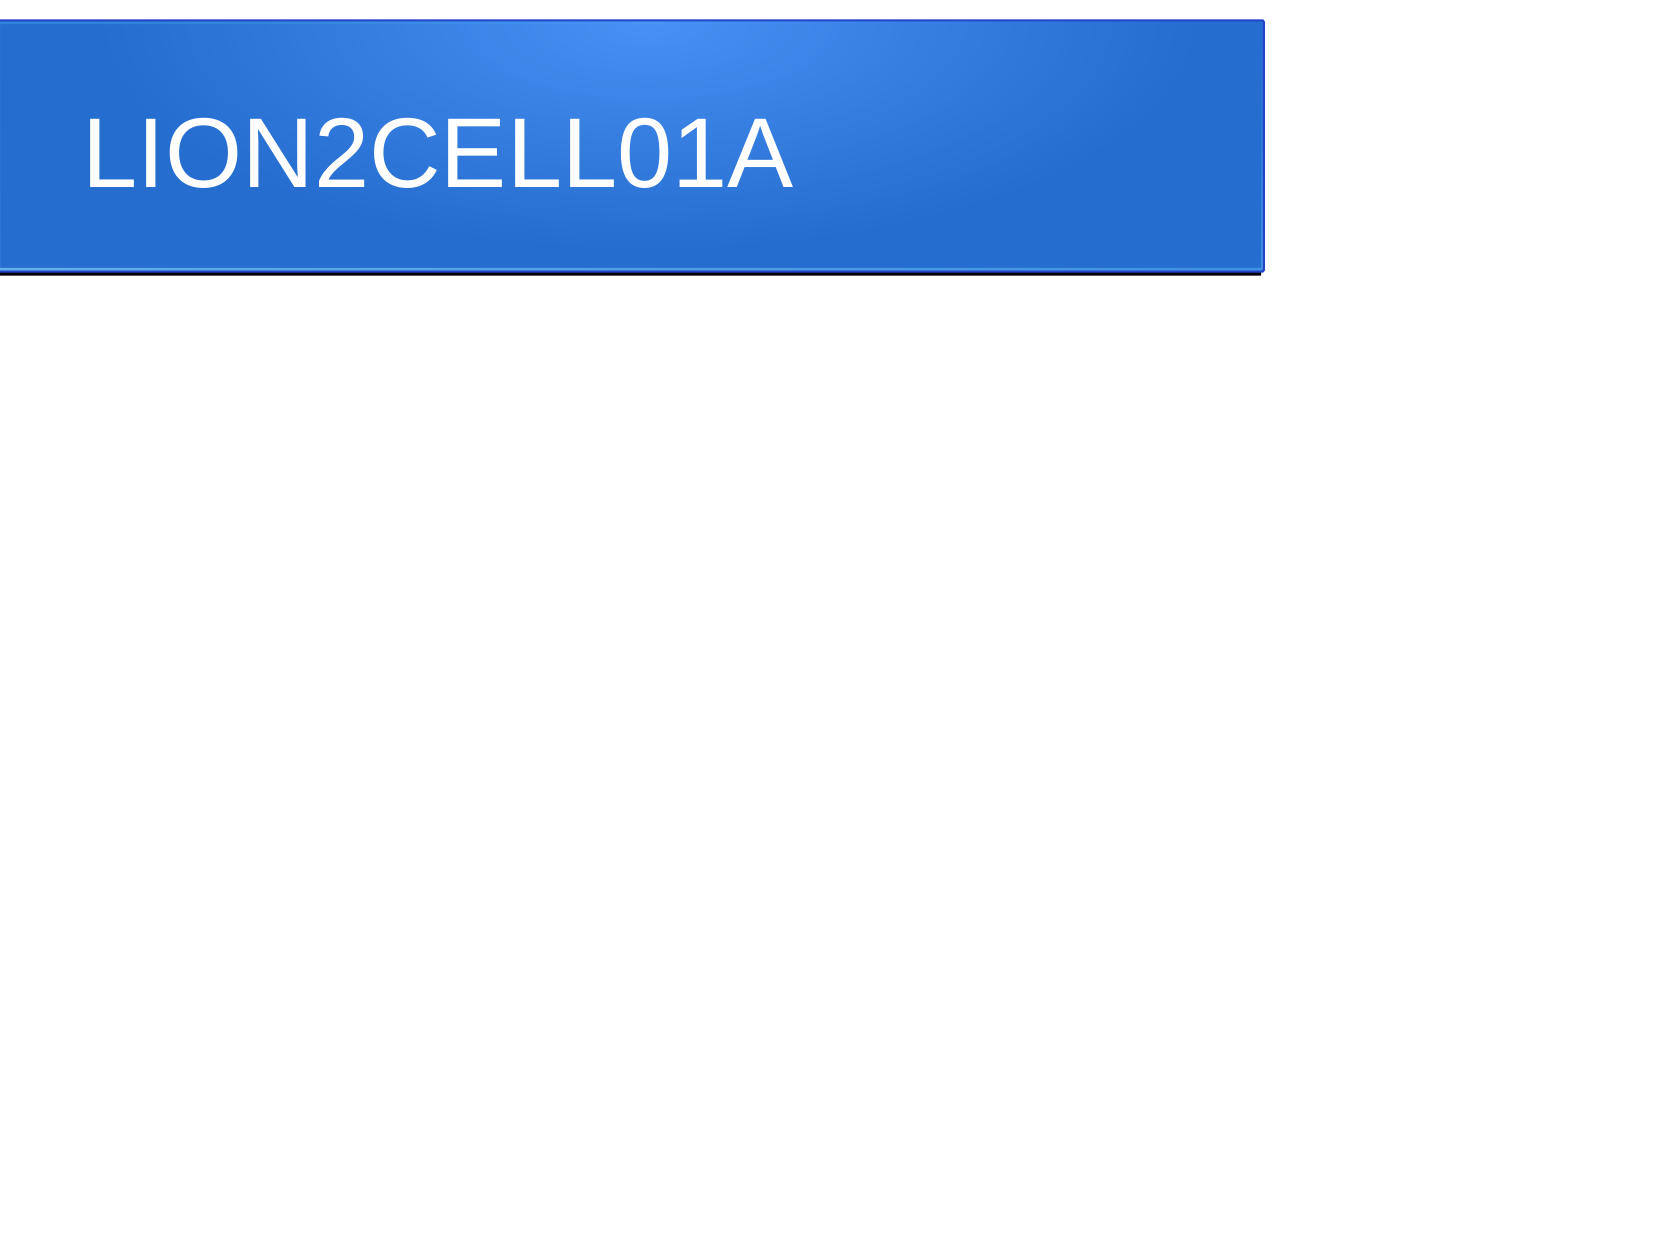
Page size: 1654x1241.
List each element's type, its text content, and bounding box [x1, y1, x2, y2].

title LION2CELL01A [82, 49, 1250, 257]
